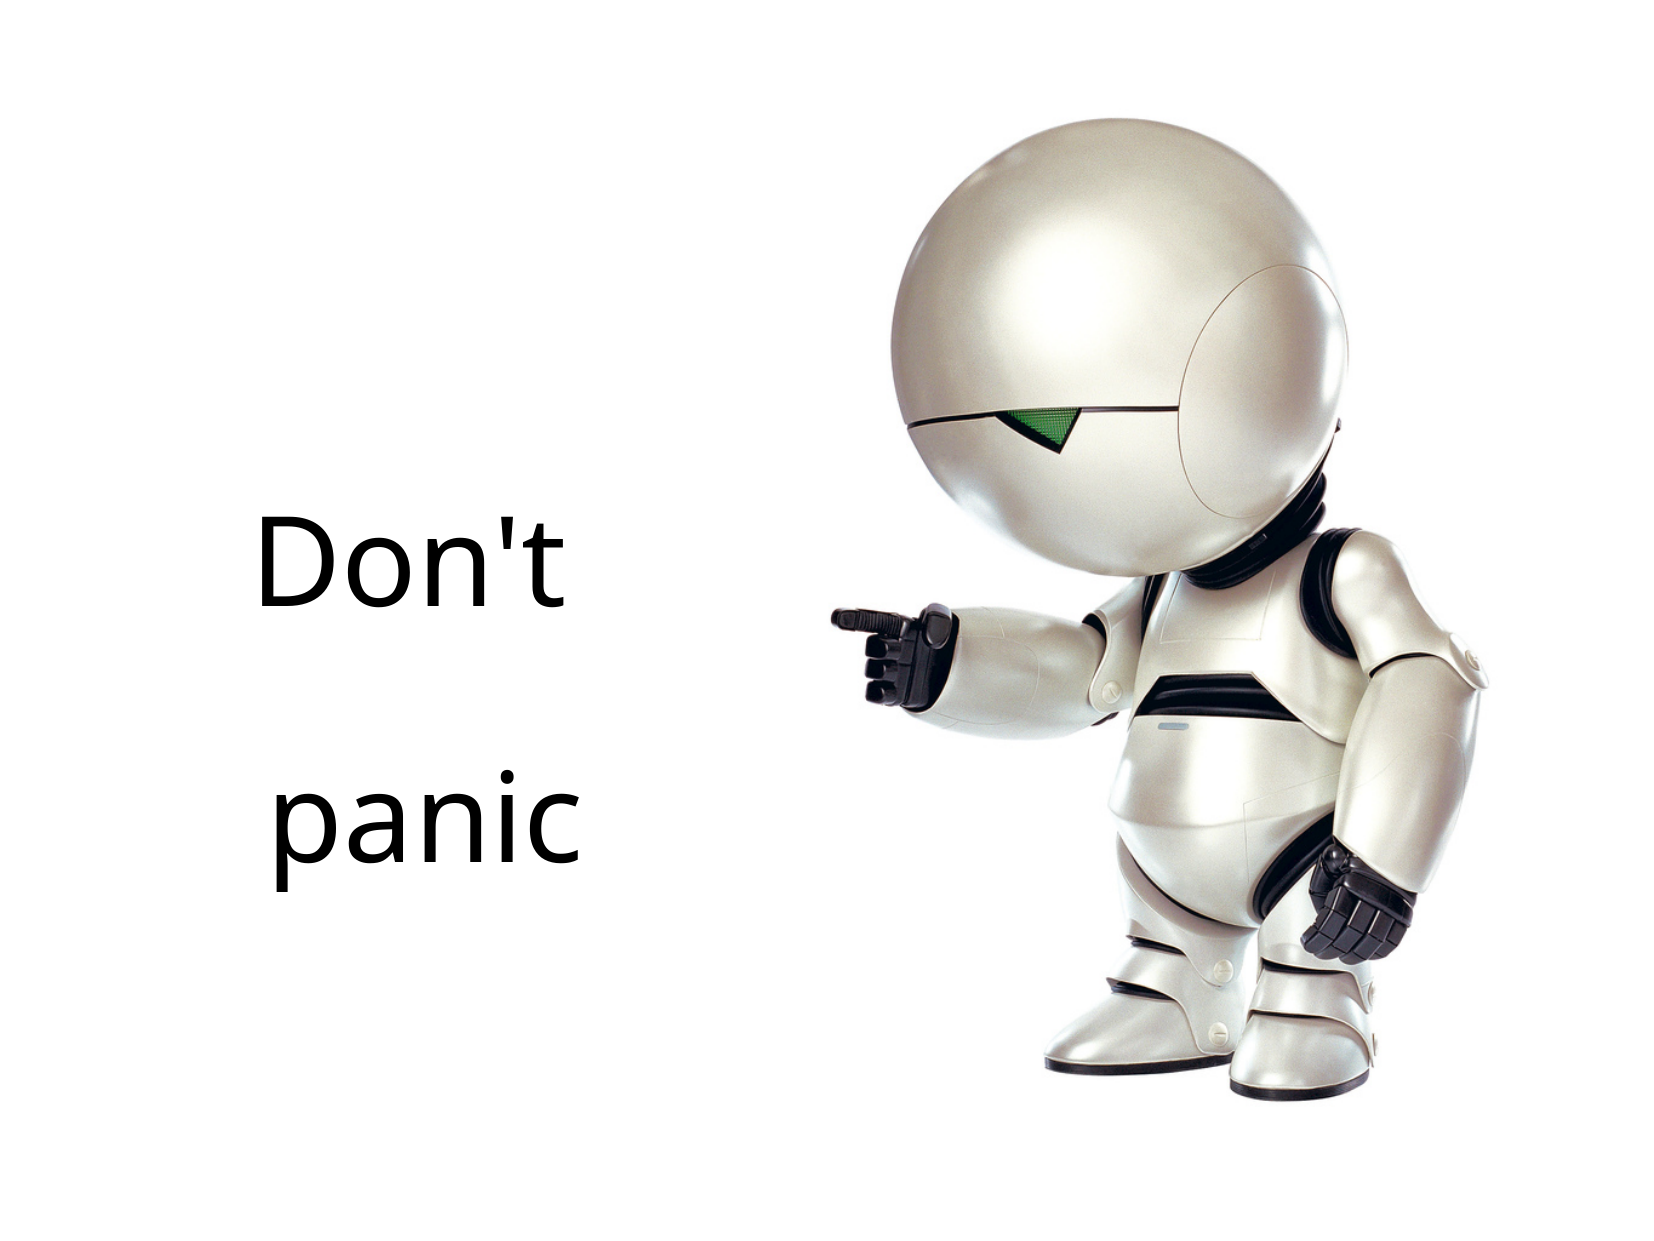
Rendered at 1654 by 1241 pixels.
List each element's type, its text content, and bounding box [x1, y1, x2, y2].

text_box Don't panic [94, 82, 756, 1205]
picture [722, 0, 1642, 1233]
